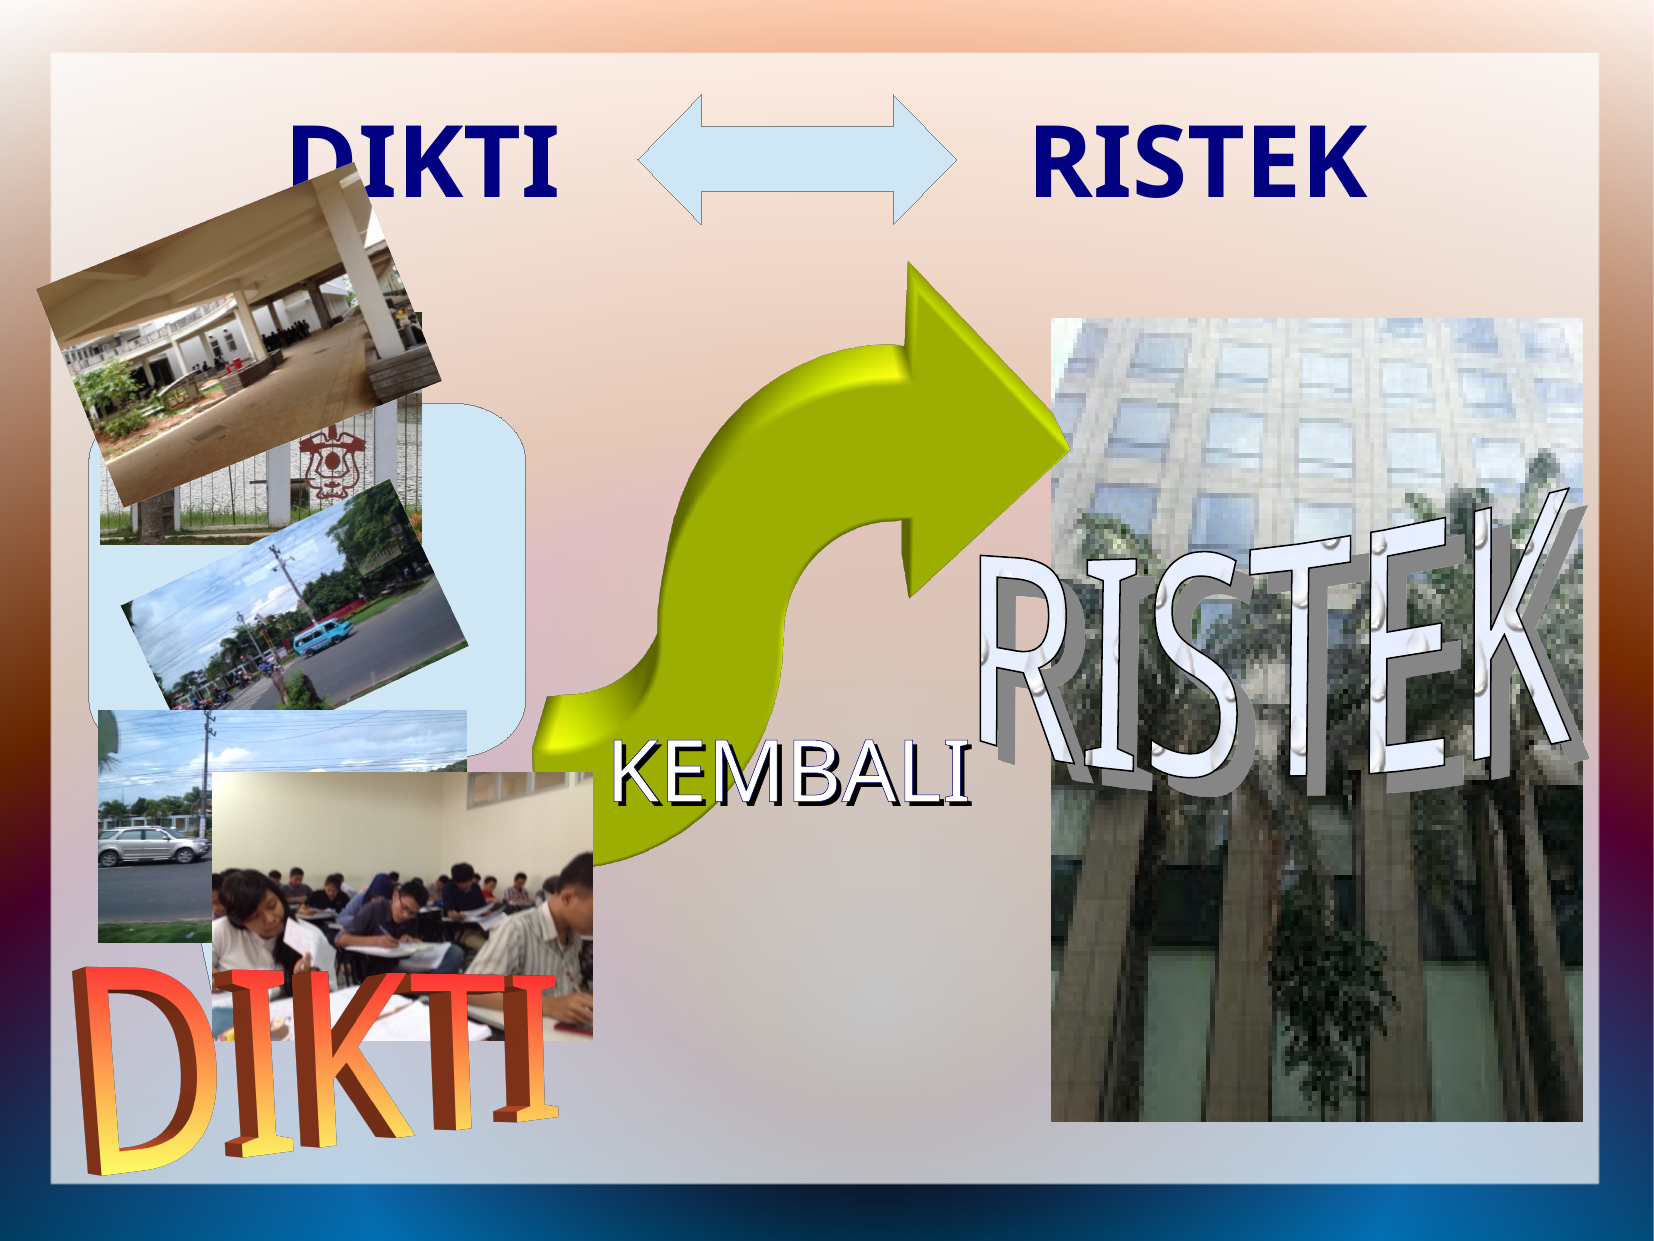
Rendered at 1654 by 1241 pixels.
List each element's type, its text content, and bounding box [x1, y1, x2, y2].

text_box RISTEK [1150, 551, 1238, 778]
text_box KEMBALI [549, 719, 1028, 817]
text_box RISTEK [1369, 517, 1446, 774]
text_box [201, 943, 212, 994]
picture [0, 0, 1654, 1241]
text_box [88, 438, 246, 728]
text_box [637, 94, 957, 225]
text_box RISTEK [1473, 488, 1571, 761]
title DIKTI RISTEK [82, 55, 1571, 263]
text_box RISTEK [980, 555, 1075, 764]
text_box [336, 403, 526, 757]
text_box RISTEK [1084, 558, 1137, 772]
text_box RISTEK [1249, 535, 1351, 776]
